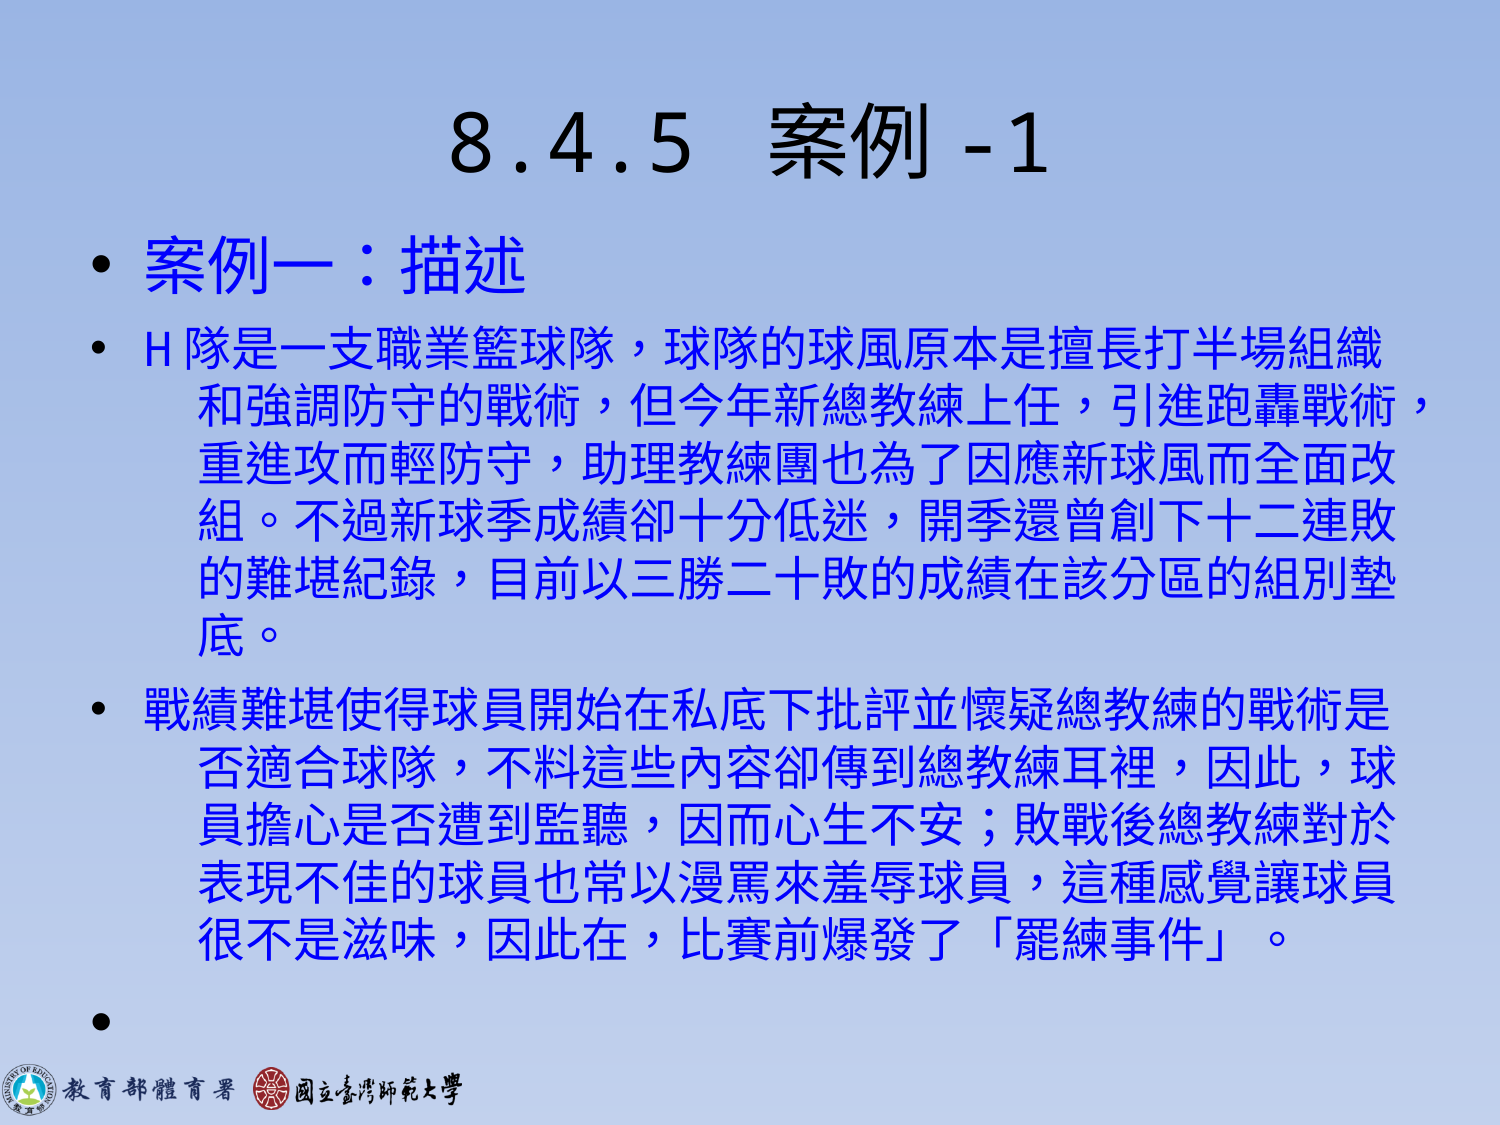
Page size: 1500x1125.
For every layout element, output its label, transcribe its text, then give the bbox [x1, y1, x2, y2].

title 8.4.5 案例-1 [75, 45, 1426, 217]
list 案例一：描述 H隊是一支職業籃球隊，球隊的球風原本是擅長打半場組織和強調防守的戰術，但今年新總教練上任，引進跑轟戰術，重進攻而輕防守，助理教練團也為了因應新球風而全面改組。不過新球季成績卻十分低迷，開季還曾創下十二連敗的難堪紀錄，目前以三勝二十敗的成績在該分區的組別墊底。 戰績難堪使得球員開始在私底下批評並懷疑總教練的戰術是否適合球隊，不料這些內容卻傳到總教練耳裡，因此，球員擔心是否遭到監聽，因而心生不安；敗戰後總教練對於表現不佳的球員也常以漫罵來羞辱球員，這種感覺讓球員很不是滋味，因此在，比賽前爆發了「罷練事件」。 [75, 217, 1426, 1009]
